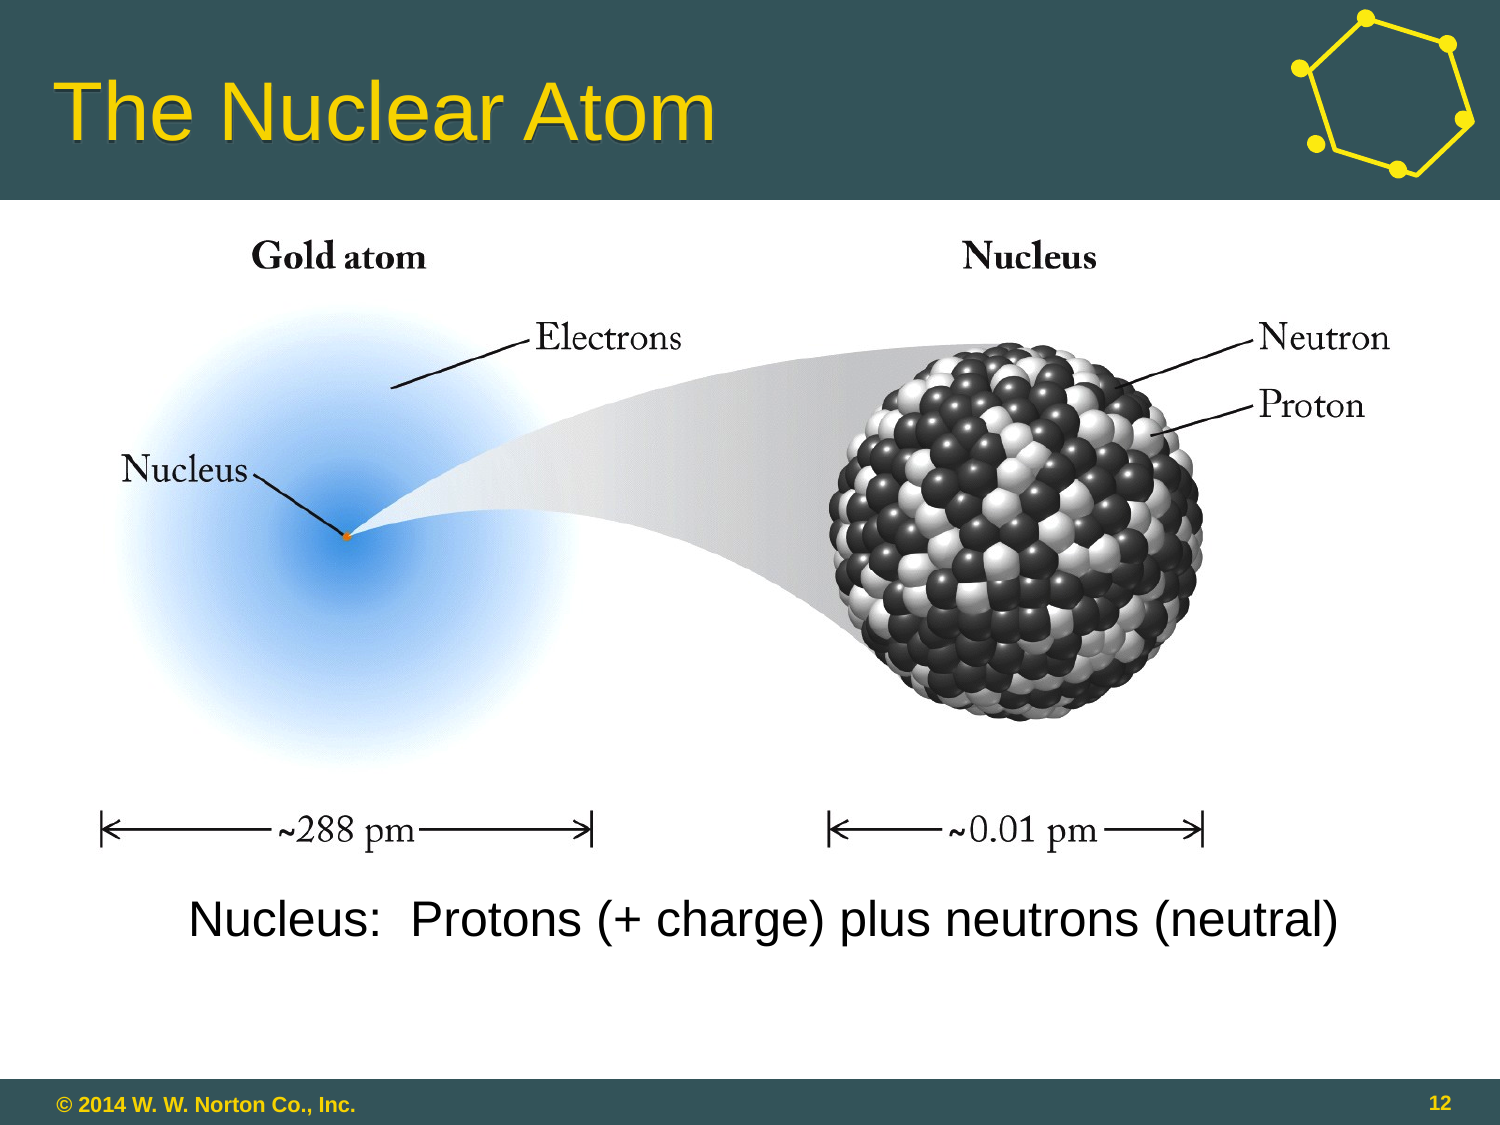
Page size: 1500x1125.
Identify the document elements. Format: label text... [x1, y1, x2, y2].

slide_number <number> [1413, 1086, 1468, 1119]
text_box Nucleus: Protons (+ charge) plus neutrons (neutral) [123, 879, 1406, 955]
title The Nuclear Atom [37, 19, 1118, 195]
picture [88, 224, 1399, 869]
